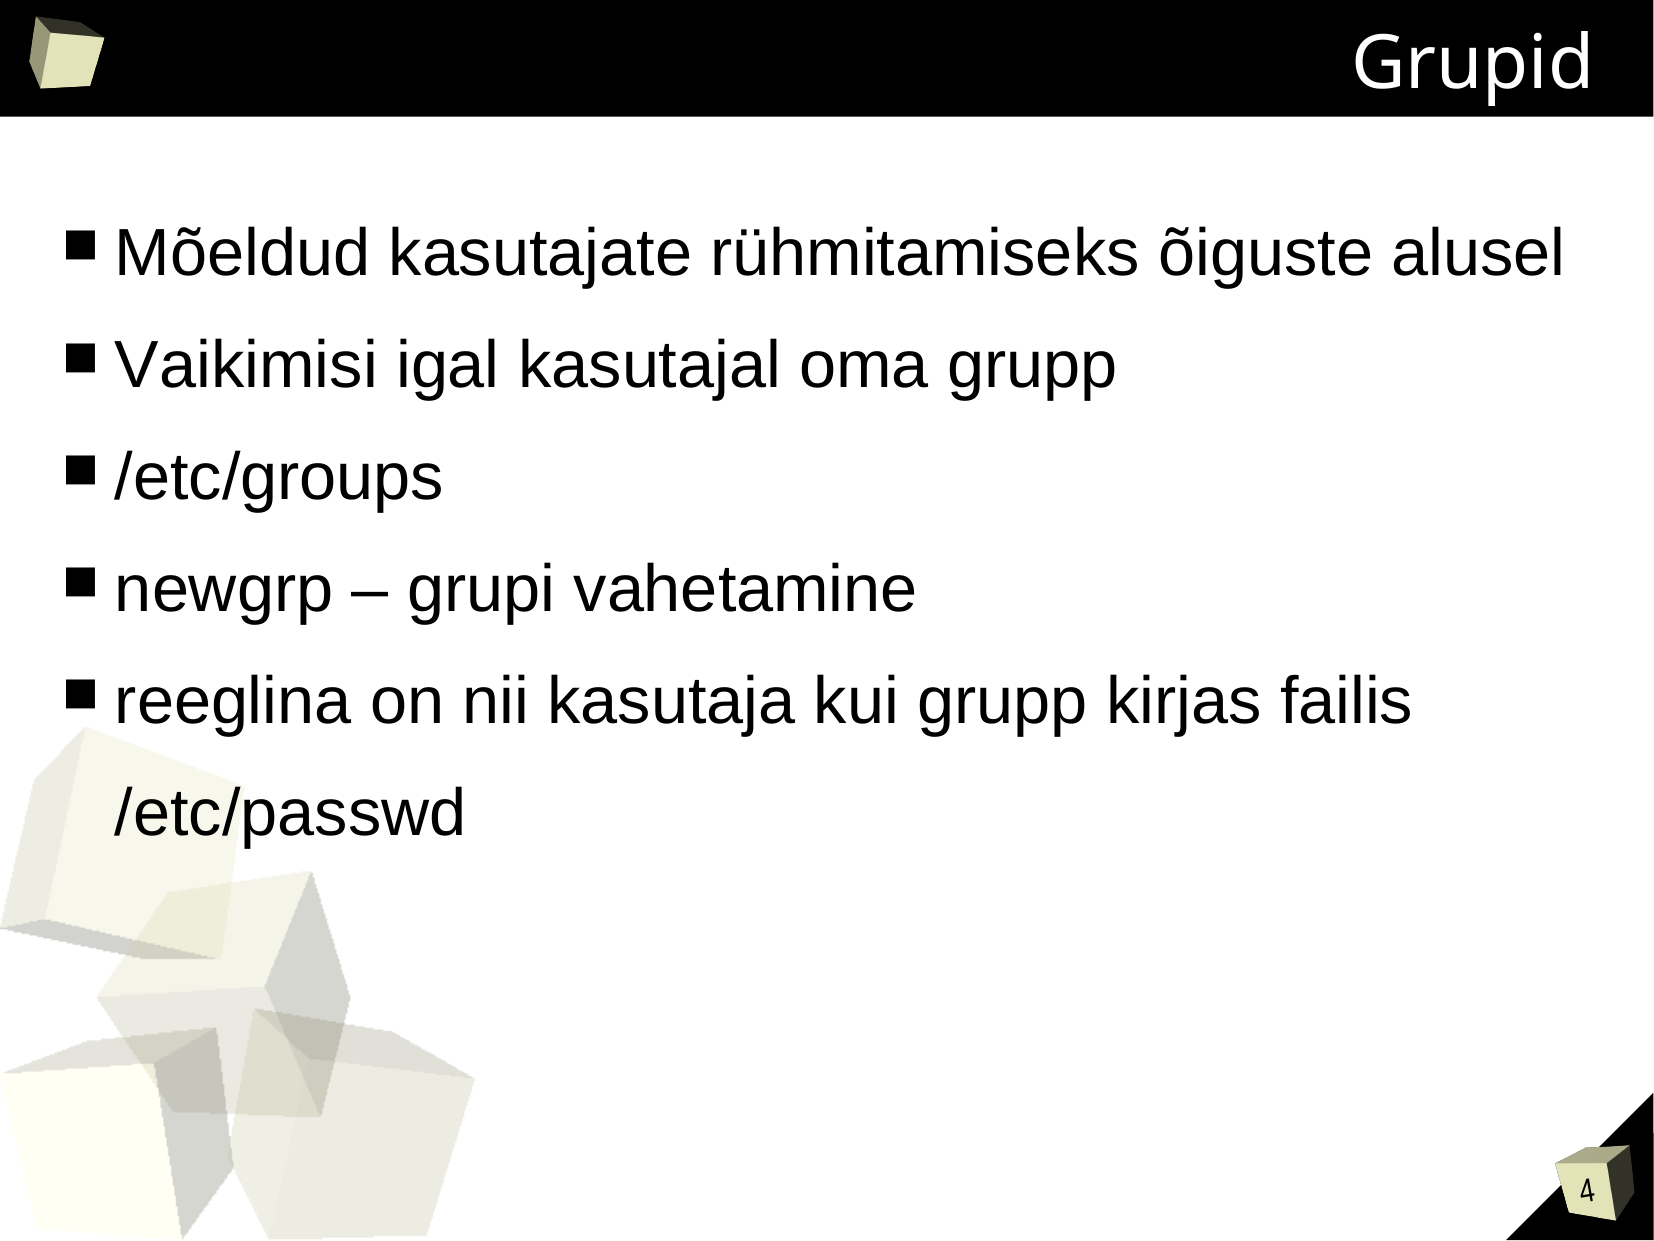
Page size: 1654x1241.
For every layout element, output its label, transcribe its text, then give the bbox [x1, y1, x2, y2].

picture [0, 726, 477, 1241]
list Mõeldud kasutajate rühmitamiseks õiguste alusel Vaikimisi igal kasutajal oma grupp /etc/groups newgrp – grupi vahetamine reeglina on nii kasutaja kui grupp kirjas failis /etc/passwd [44, 177, 1611, 1214]
title Grupid [118, 0, 1595, 119]
